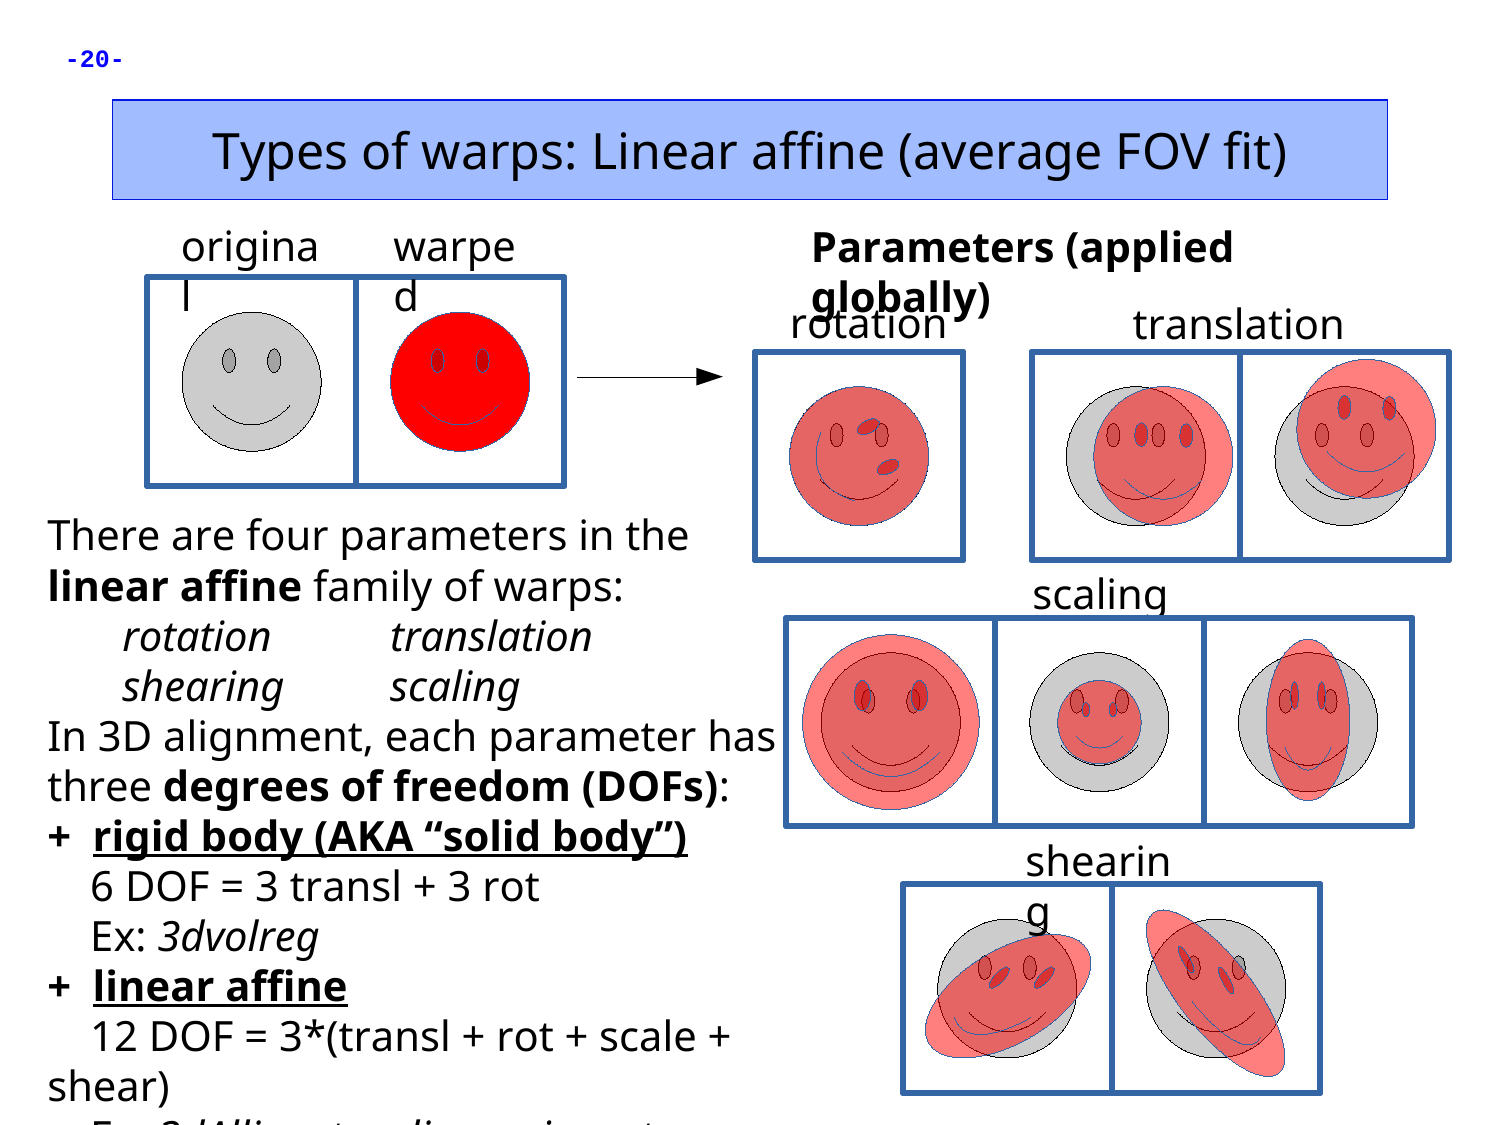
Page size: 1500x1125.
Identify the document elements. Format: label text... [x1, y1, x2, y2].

text_box [1029, 652, 1169, 792]
text_box [867, 634, 980, 810]
text_box warped [375, 209, 553, 280]
text_box [182, 312, 322, 452]
text_box There are four parameters in the linear affine family of warps: rotation translation shearing scaling In 3D alignment, each parameter has three degrees of freedom (DOFs): + rigid body (AKA “solid body”) 6 DOF = 3 transl + 3 rot Ex: 3dvolreg + linear affine 12 DOF = 3*(transl + rot + scale + shear) Ex: 3dAllineate, align_epi_anat.py [29, 498, 867, 1120]
text_box Parameters (applied globally) [796, 213, 1402, 279]
text_box original [163, 209, 340, 274]
text_box translation [1114, 287, 1367, 359]
text_box shearing [1007, 824, 1213, 896]
text_box scaling [1014, 621, 1189, 629]
text_box scaling [1014, 558, 1189, 615]
text_box [1274, 359, 1436, 526]
text_box Types of warps: Linear affine (average FOV fit) [112, 99, 1388, 200]
text_box [1066, 386, 1233, 526]
text_box rotation [772, 286, 975, 358]
text_box [789, 386, 929, 526]
text_box [925, 919, 1091, 1058]
text_box [1146, 909, 1286, 1077]
text_box [390, 312, 530, 452]
text_box [1238, 639, 1378, 801]
